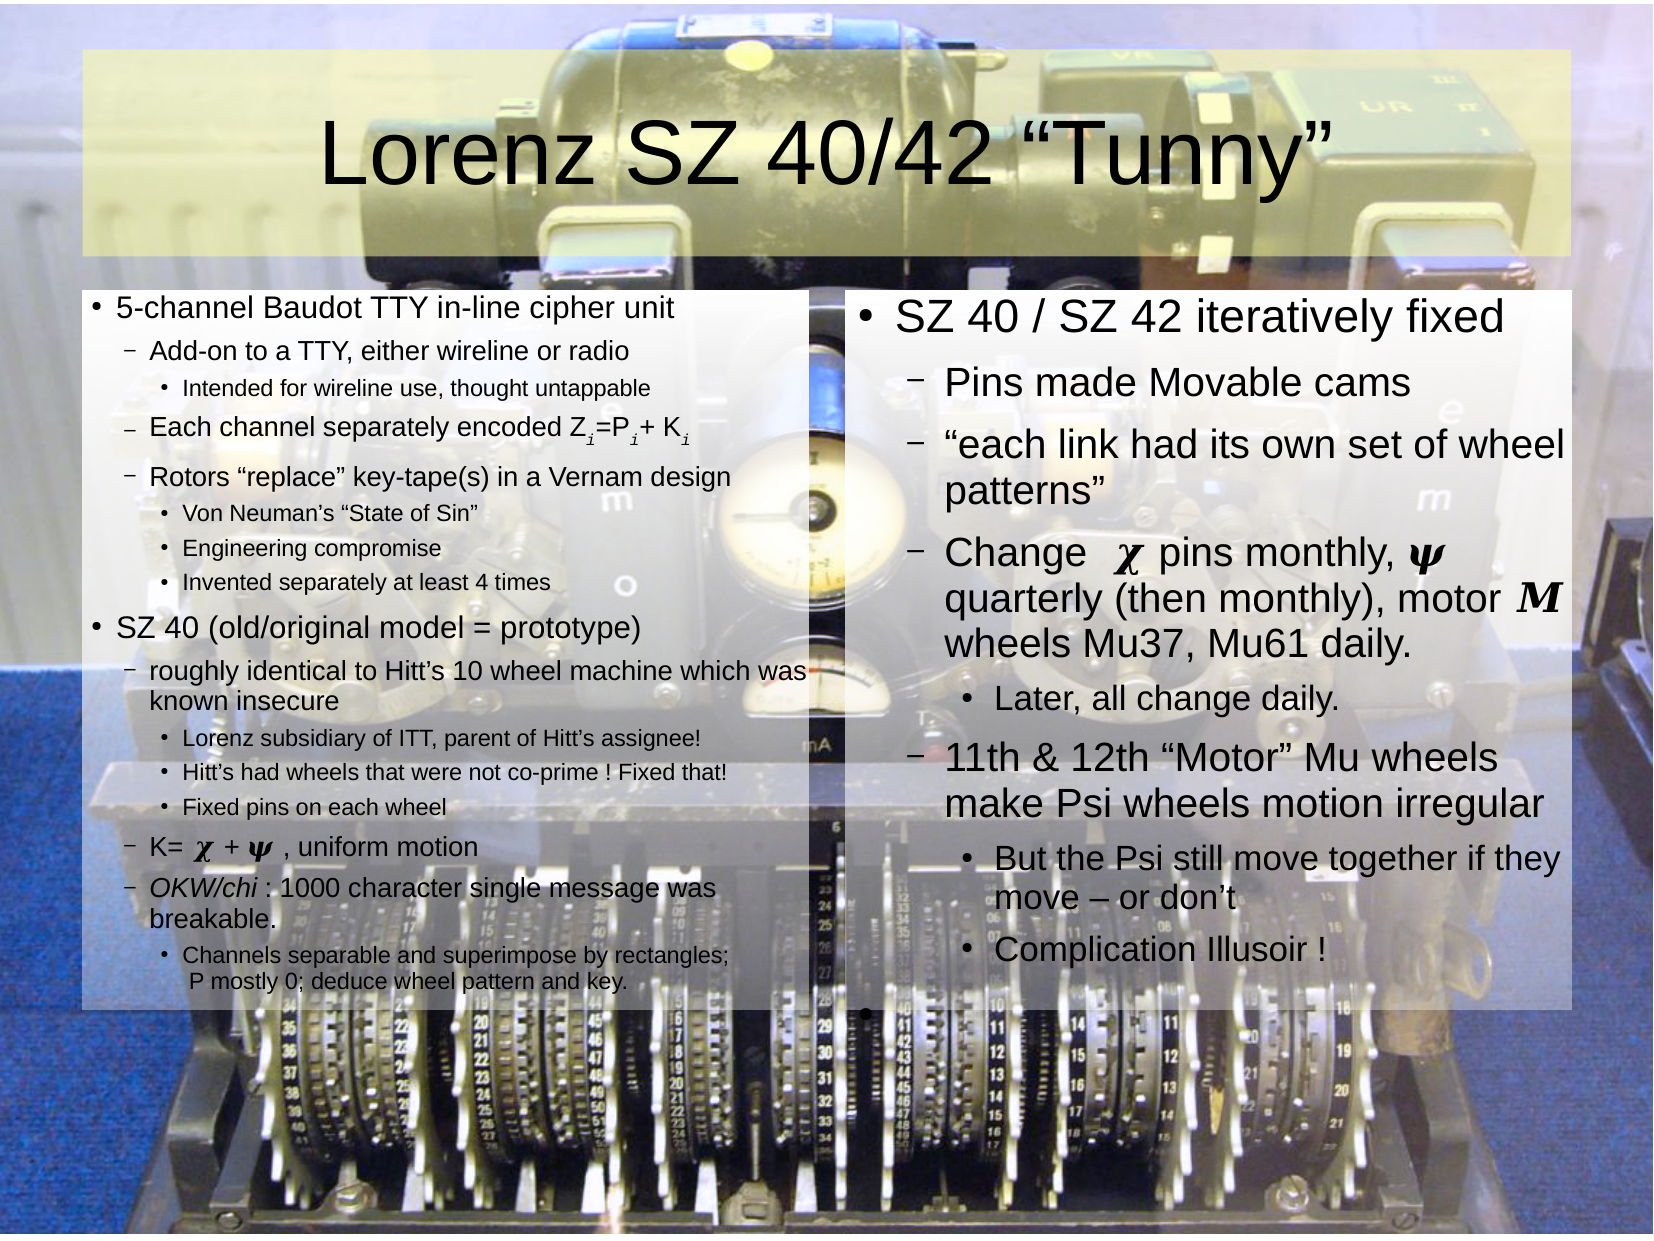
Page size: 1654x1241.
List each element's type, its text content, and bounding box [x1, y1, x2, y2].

list 5-channel Baudot TTY in-line cipher unit Add-on to a TTY, either wireline or radio Intended for wireline use, thought untappable Each channel separately encoded Zi=Pi+ Ki Rotors “replace” key-tape(s) in a Vernam design Von Neuman’s “State of Sin” Engineering compromise Invented separately at least 4 times SZ 40 (old/original model = prototype) roughly identical to Hitt’s 10 wheel machine which was known insecure Lorenz subsidiary of ITT, parent of Hitt’s assignee! Hitt’s had wheels that were not co-prime ! Fixed that! Fixed pins on each wheel K= 𝝌 + 𝝍 , uniform motion OKW/chi : 1000 character single message was breakable. Channels separable and superimpose by rectangles; P mostly 0; deduce wheel pattern and key. [82, 290, 809, 1010]
picture [0, 4, 1653, 1234]
title Lorenz SZ 40/42 “Tunny” [82, 49, 1571, 257]
list SZ 40 / SZ 42 iteratively fixed Pins made Movable cams “each link had its own set of wheel patterns” Change 𝝌 pins monthly, 𝝍 quarterly (then monthly), motor 𝜧 wheels Mu37, Mu61 daily. Later, all change daily. 11th & 12th “Motor” Mu wheels make Psi wheels motion irregular But the Psi still move together if they move – or don’t Complication Illusoir ! [845, 290, 1572, 1010]
